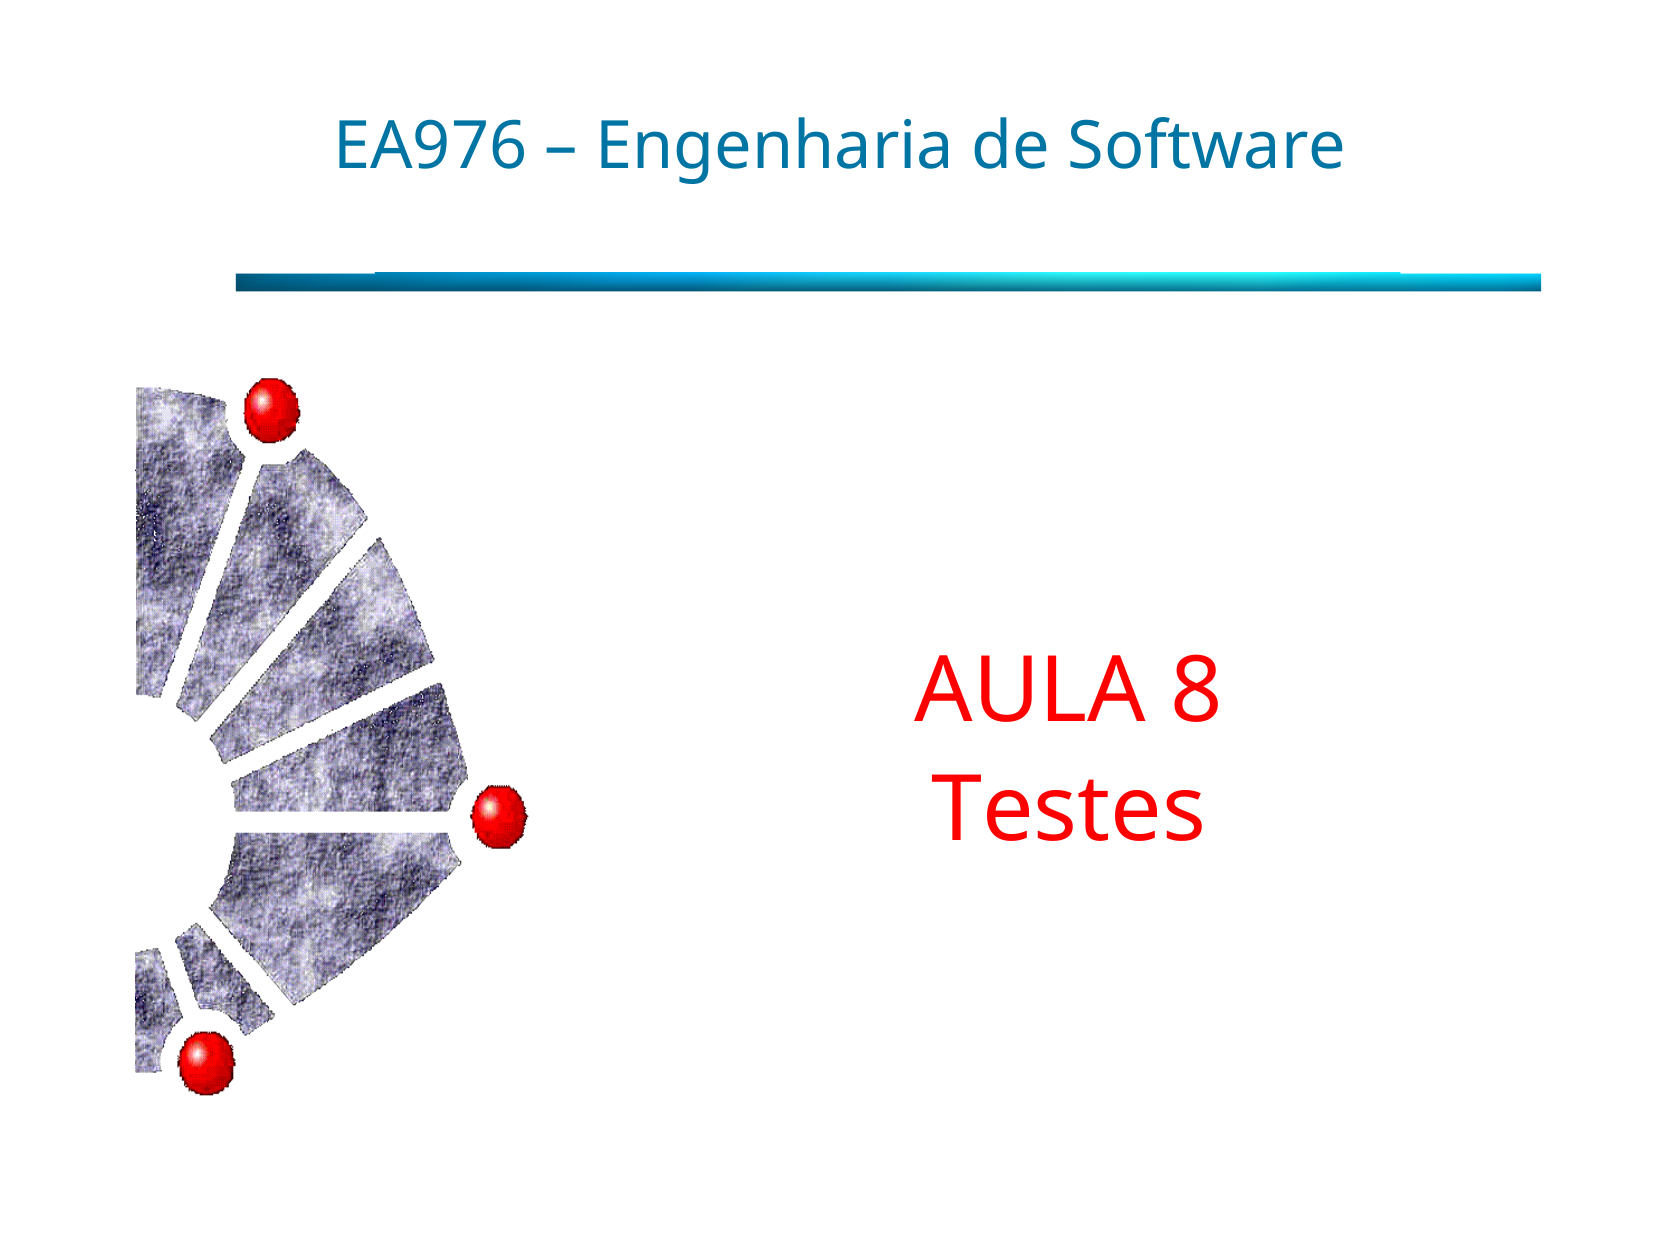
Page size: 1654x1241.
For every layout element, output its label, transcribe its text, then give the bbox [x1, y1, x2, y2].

chart [135, 324, 562, 1112]
picture [125, 272, 1654, 295]
title EA976 – Engenharia de Software [61, 35, 1620, 250]
subtitle AULA 8 Testes [561, 308, 1541, 1182]
